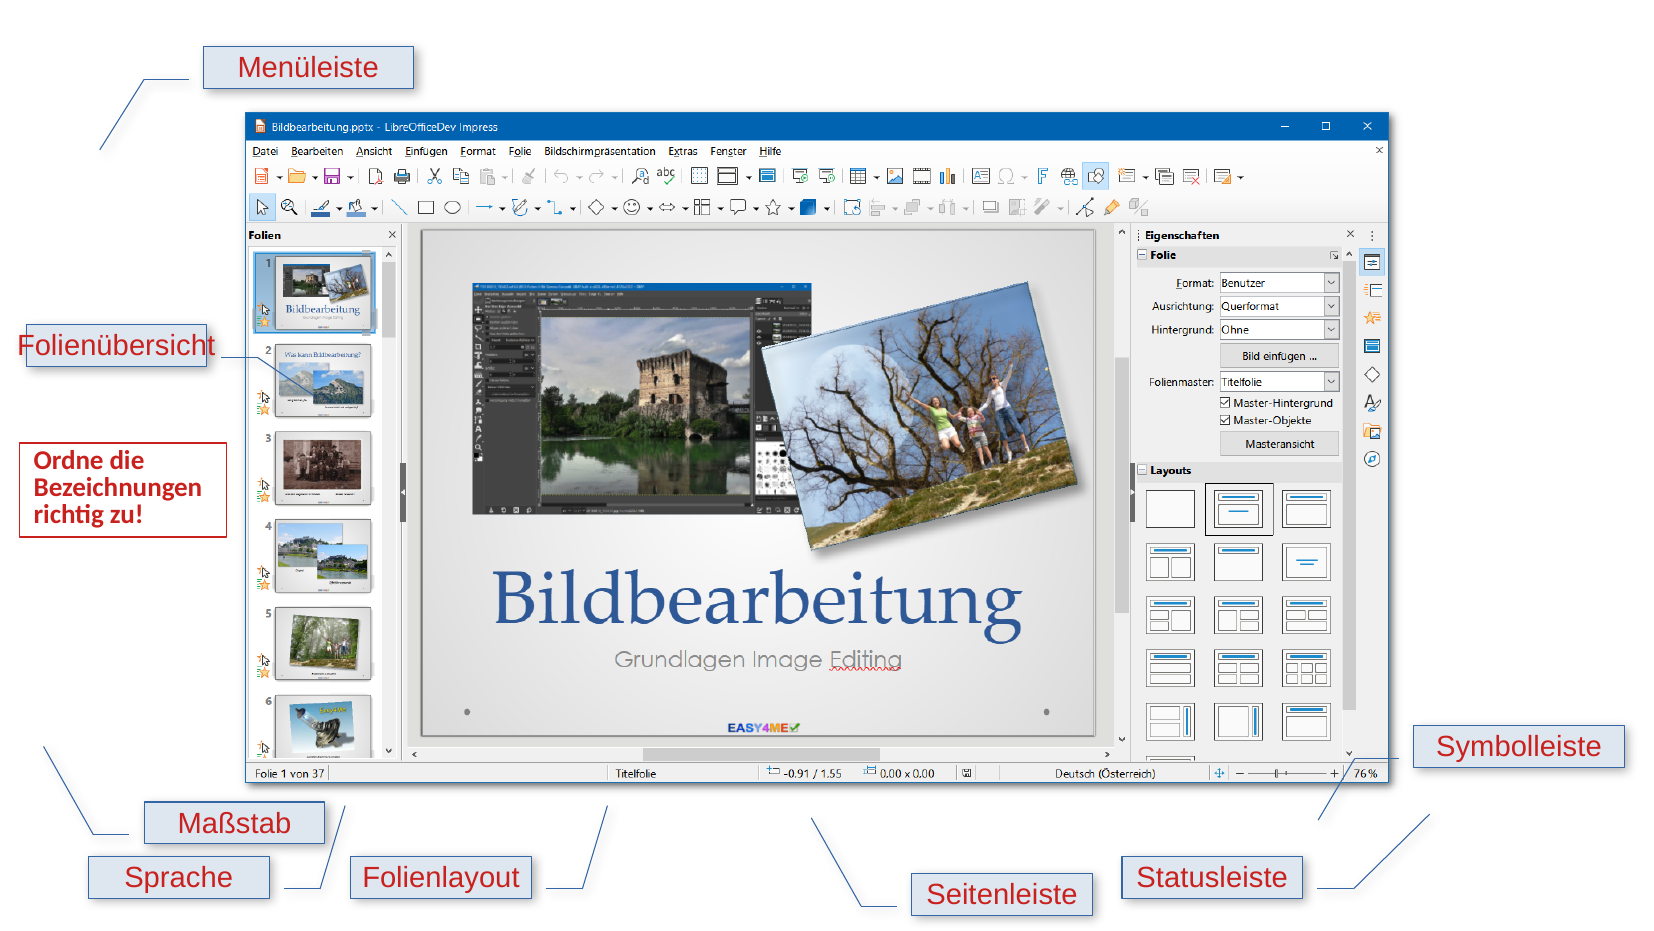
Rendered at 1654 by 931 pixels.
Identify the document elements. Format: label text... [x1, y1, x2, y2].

text_box Statusleiste [1122, 856, 1303, 898]
text_box Menüleiste [203, 47, 413, 89]
text_box Folienlayout [351, 856, 531, 898]
text_box Ordne die Bezeichnungen richtig zu! [19, 442, 227, 537]
text_box Symbolleiste [1414, 726, 1624, 768]
text_box Sprache [89, 856, 269, 898]
text_box Folienübersicht [26, 325, 207, 367]
text_box Maßstab [144, 802, 325, 844]
text_box Seitenleiste [912, 873, 1093, 915]
picture [236, 103, 1404, 798]
